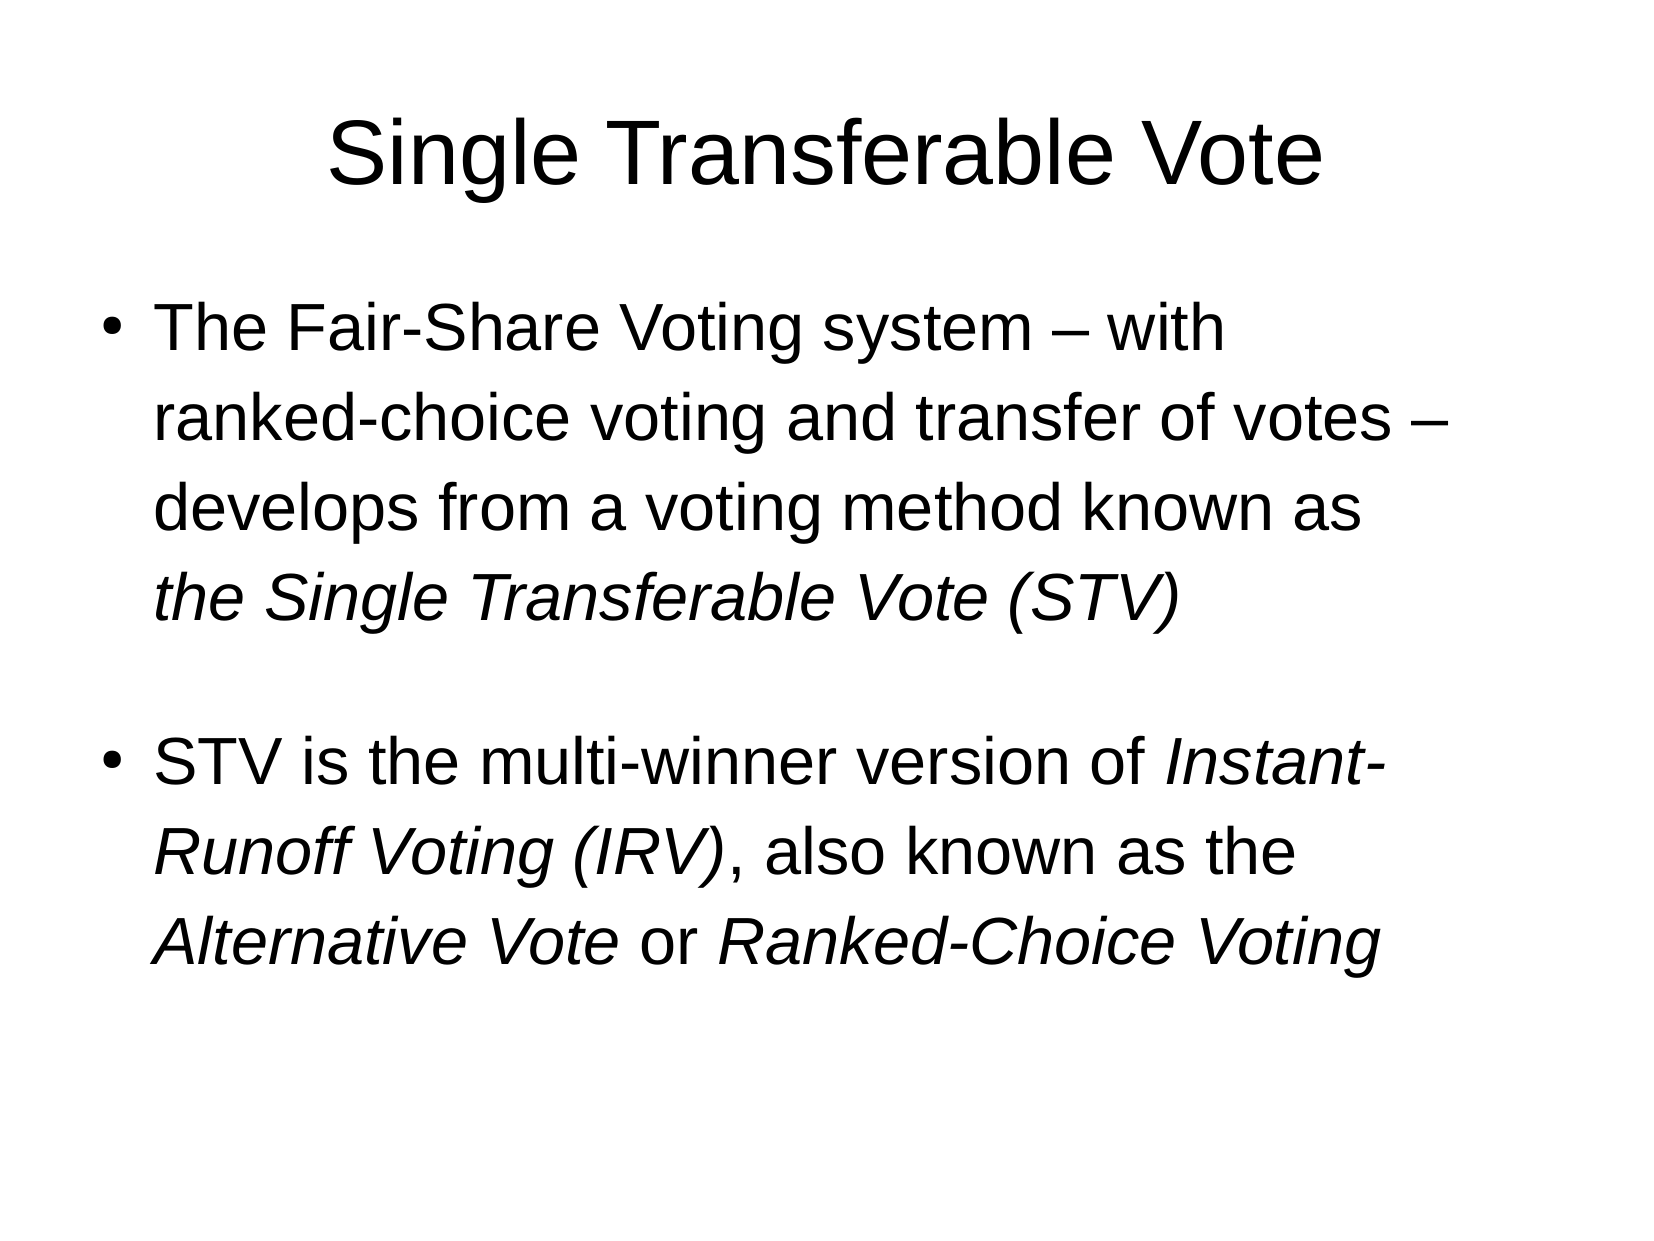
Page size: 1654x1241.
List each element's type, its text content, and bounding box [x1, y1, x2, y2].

list The Fair-Share Voting system – with ranked-choice voting and transfer of votes – develops from a voting method known as the Single Transferable Vote (STV) STV is the multi-winner version of Instant-Runoff Voting (IRV), also known as the Alternative Vote or Ranked-Choice Voting [82, 290, 1571, 1109]
title Single Transferable Vote [82, 49, 1571, 257]
